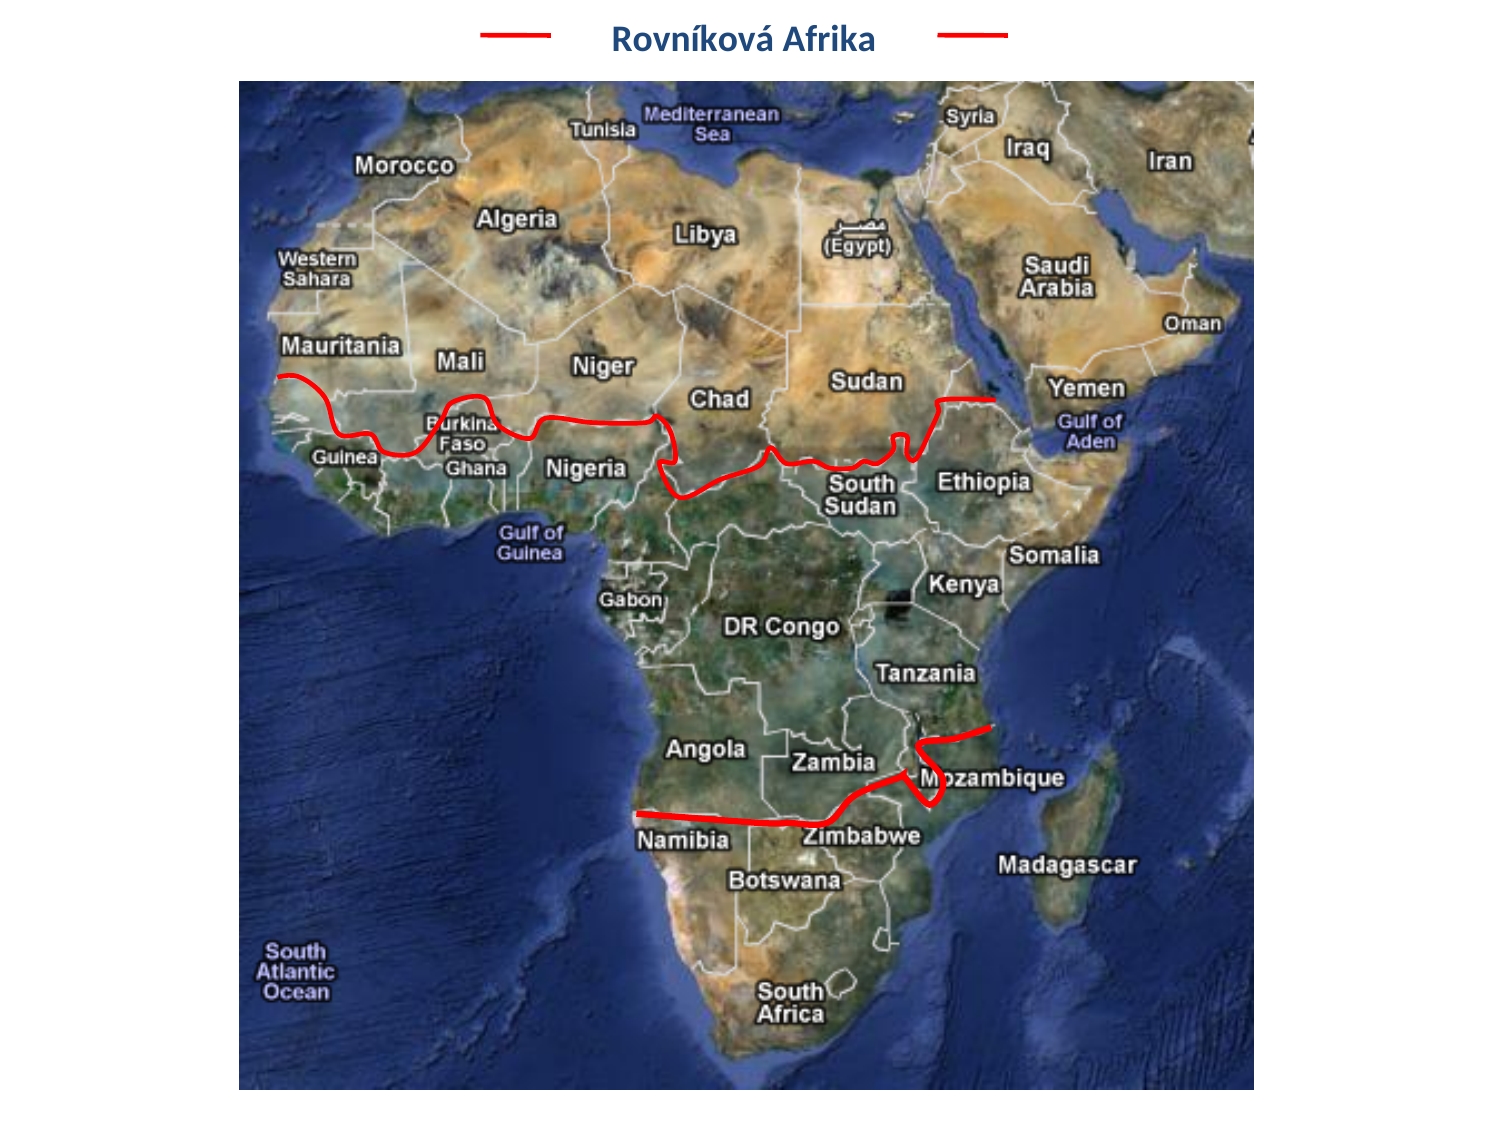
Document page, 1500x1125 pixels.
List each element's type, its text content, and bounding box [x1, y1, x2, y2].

text_box Rovníková Afrika [304, 5, 1184, 67]
picture [239, 81, 1254, 1090]
